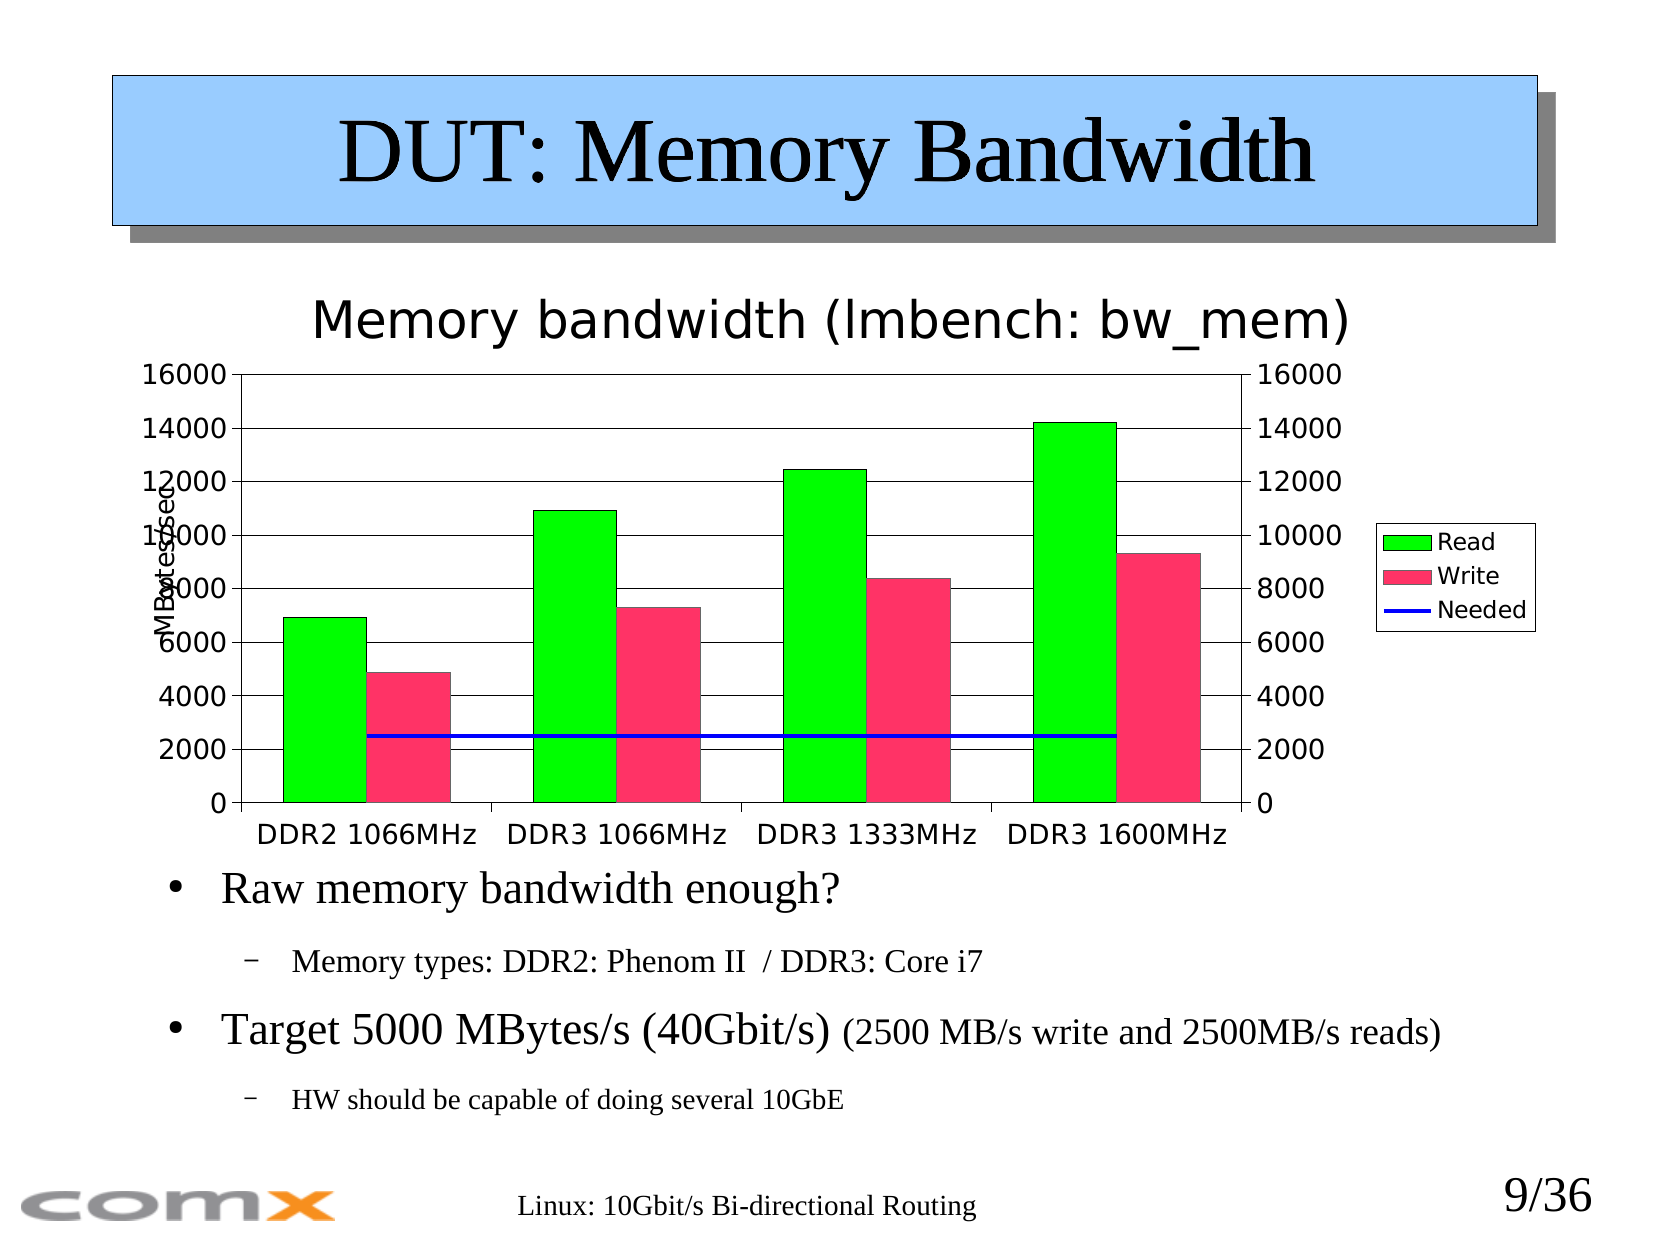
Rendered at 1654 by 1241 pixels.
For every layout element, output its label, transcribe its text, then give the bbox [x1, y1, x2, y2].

title DUT: Memory Bandwidth [116, 75, 1538, 226]
chart [112, 262, 1538, 863]
list Raw memory bandwidth enough? Memory types: DDR2: Phenom II / DDR3: Core i7 Target 5000 MBytes/s (40Gbit/s) (2500 MB/s write and 2500MB/s reads) HW should be capable of doing several 10GbE [150, 863, 1538, 1133]
picture [21, 1191, 335, 1221]
